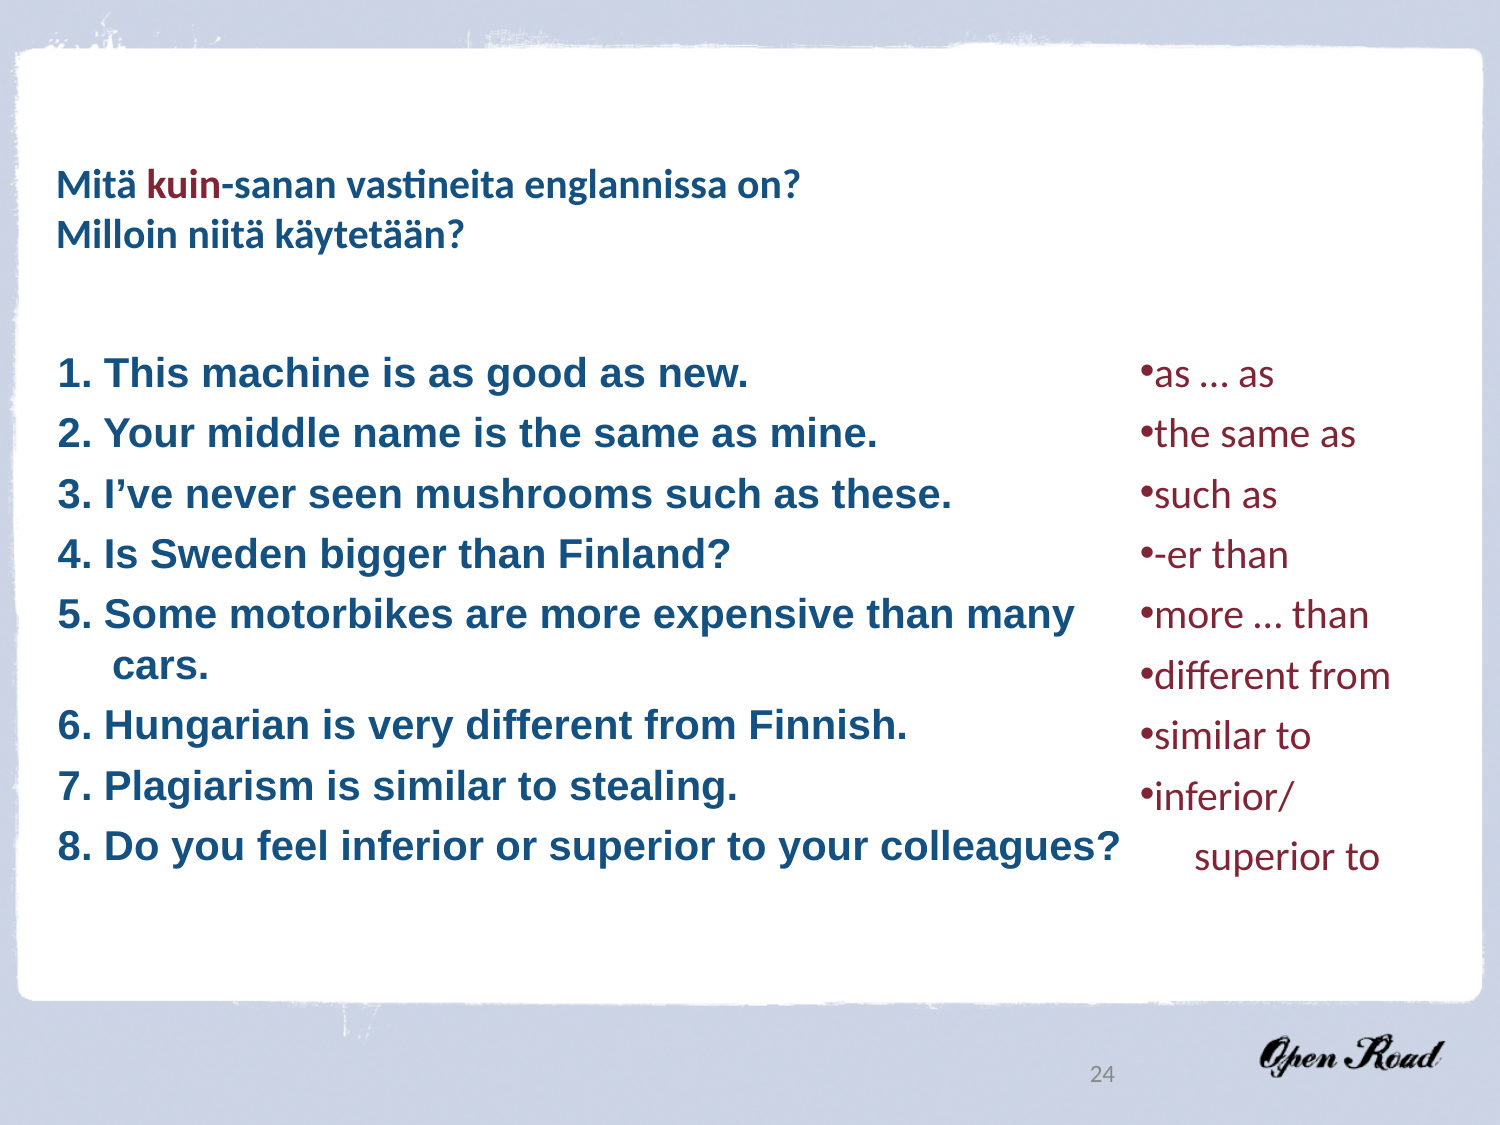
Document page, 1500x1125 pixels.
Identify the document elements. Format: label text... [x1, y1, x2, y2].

text_box 1. This machine is as good as new. 2. Your middle name is the same as mine. 3. I’ve never seen mushrooms such as these. 4. Is Sweden bigger than Finland? 5. Some motorbikes are more expensive than many cars. 6. Hungarian is very different from Finnish. 7. Plagiarism is similar to stealing. 8. Do you feel inferior or superior to your colleagues? [41, 338, 1125, 870]
text_box Mitä kuin-sanan vastineita englannissa on? Milloin niitä käytetään? [41, 148, 1319, 265]
text_box as … as the same as such as -er than more … than different from similar to inferior/ superior to [1125, 337, 1500, 948]
